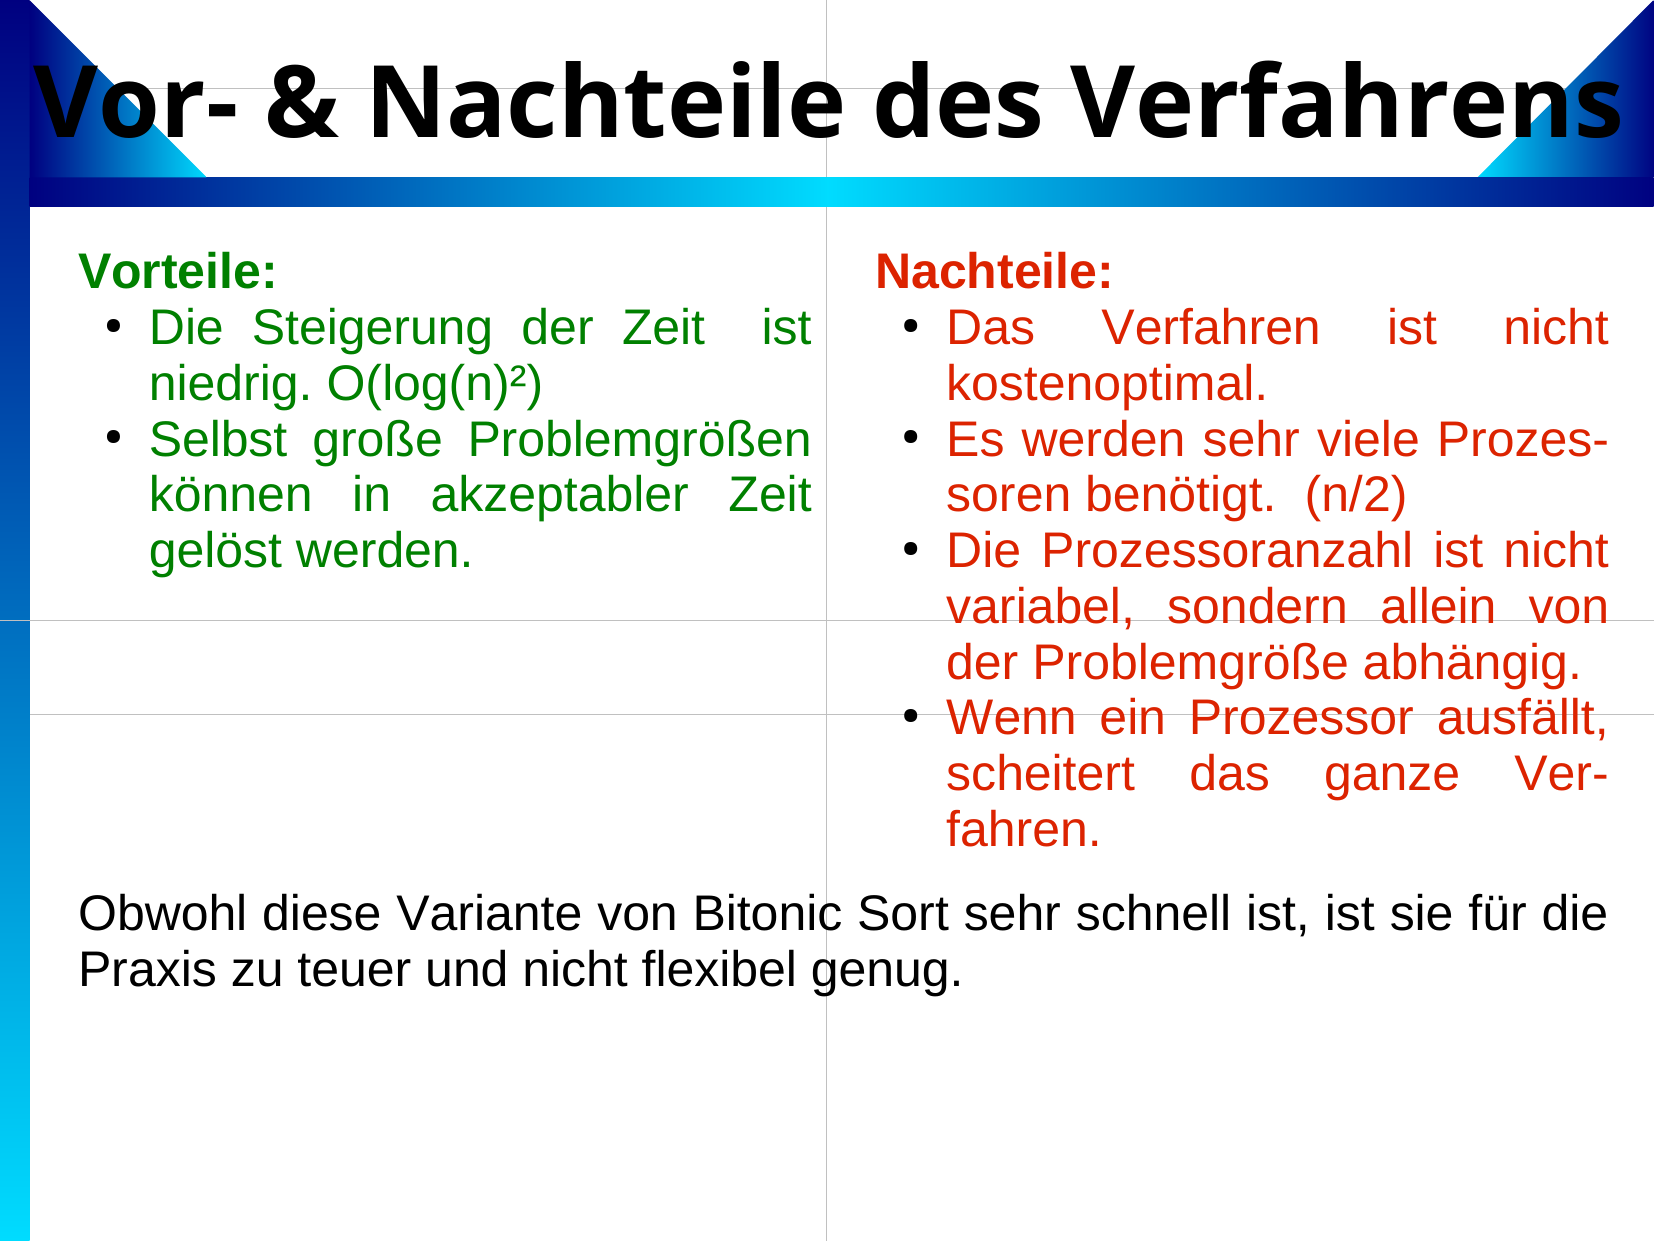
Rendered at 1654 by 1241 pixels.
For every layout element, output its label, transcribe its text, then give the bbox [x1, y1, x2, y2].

text_box Nachteile: Das Verfahren ist nicht kostenoptimal. Es werden sehr viele Prozes-soren benötigt. (n/2) Die Prozessoranzahl ist nicht variabel, sondern allein von der Problemgröße abhängig. Wenn ein Prozessor ausfällt, scheitert das ganze Ver-fahren. [860, 236, 1625, 866]
text_box Vor- & Nachteile des Verfahrens [130, 23, 1529, 153]
text_box Vorteile: Die Steigerung der Zeit ist niedrig. O(log(n)²) Selbst große Problemgrößen können in akzeptabler Zeit gelöst werden. [63, 236, 827, 587]
text_box Obwohl diese Variante von Bitonic Sort sehr schnell ist, ist sie für die Praxis zu teuer und nicht flexibel genug. [63, 877, 1625, 1004]
